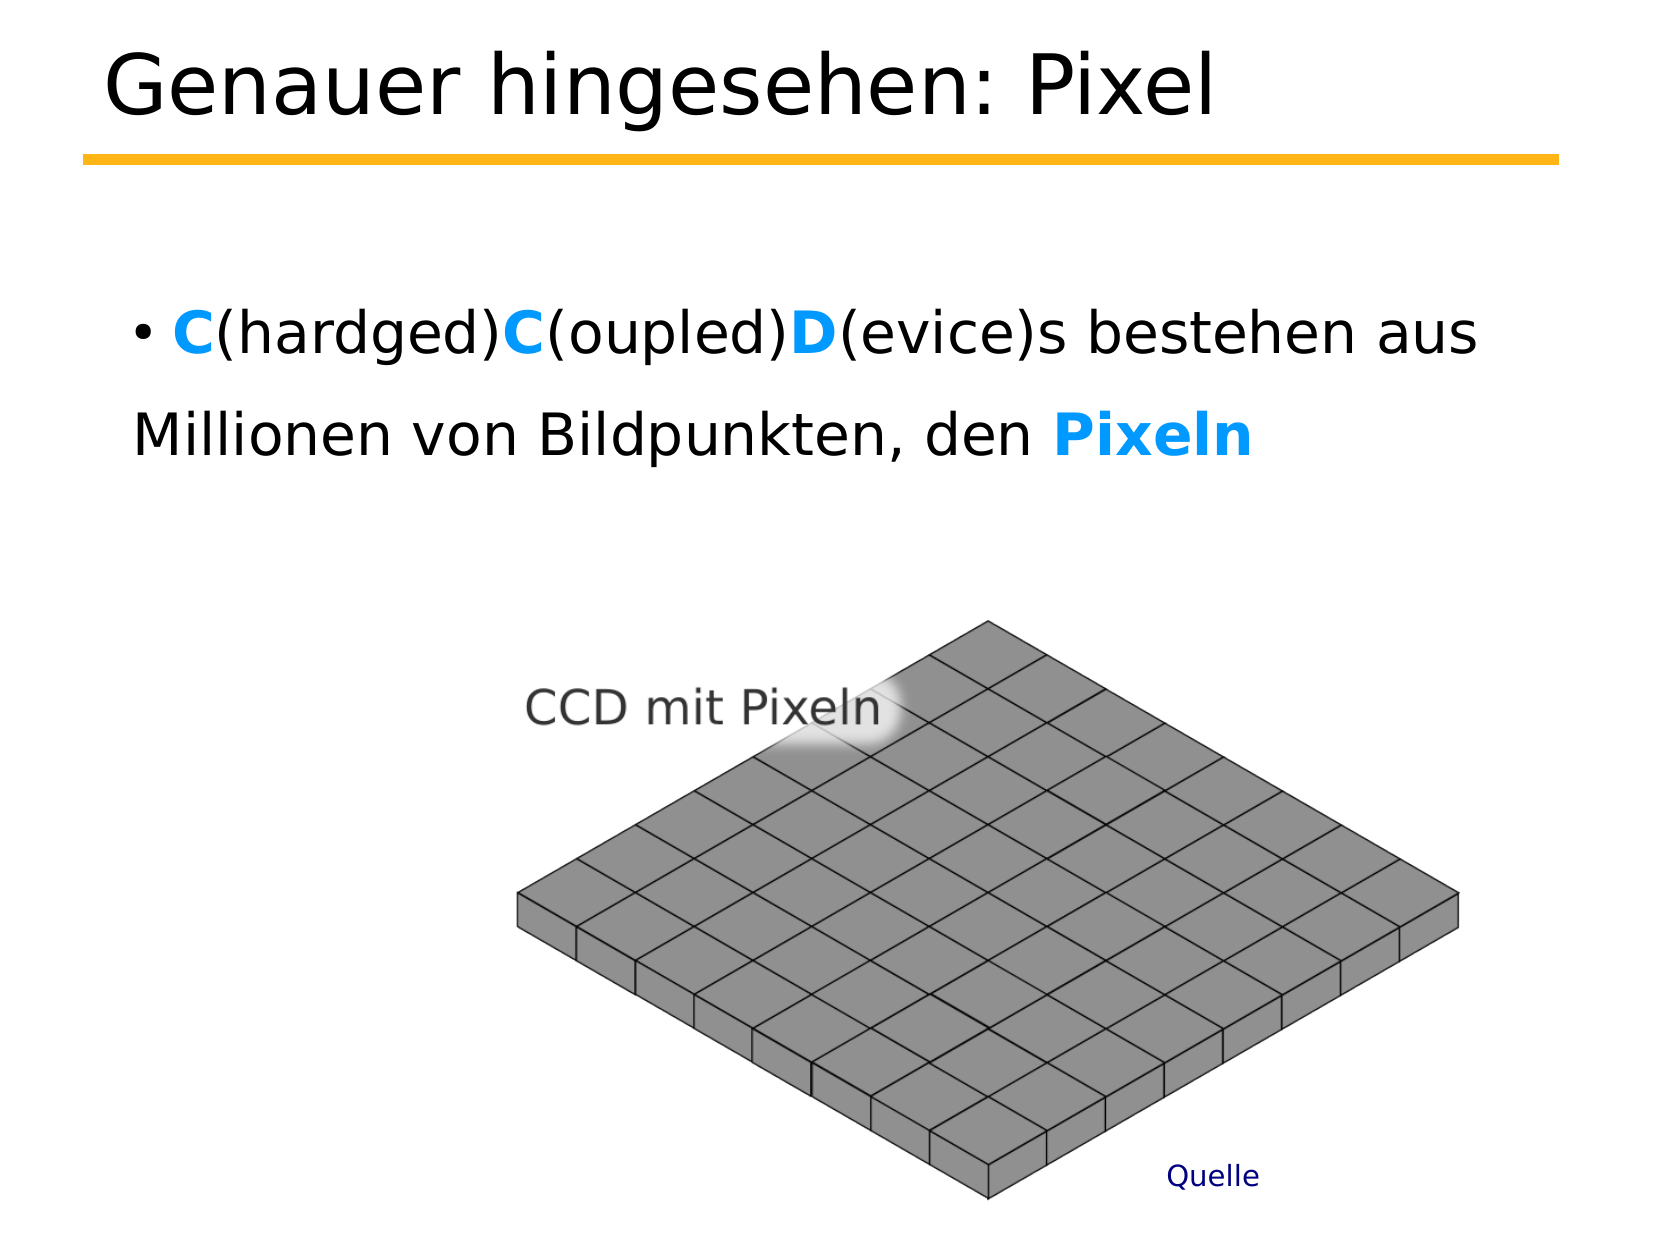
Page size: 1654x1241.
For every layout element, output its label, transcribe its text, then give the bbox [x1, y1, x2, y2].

text_box C(hardged)C(oupled)D(evice)s bestehen aus Millionen von Bildpunkten, den Pixeln [118, 258, 1625, 443]
title Genauer hingesehen: Pixel [88, 29, 1506, 142]
picture [343, 442, 1477, 1236]
